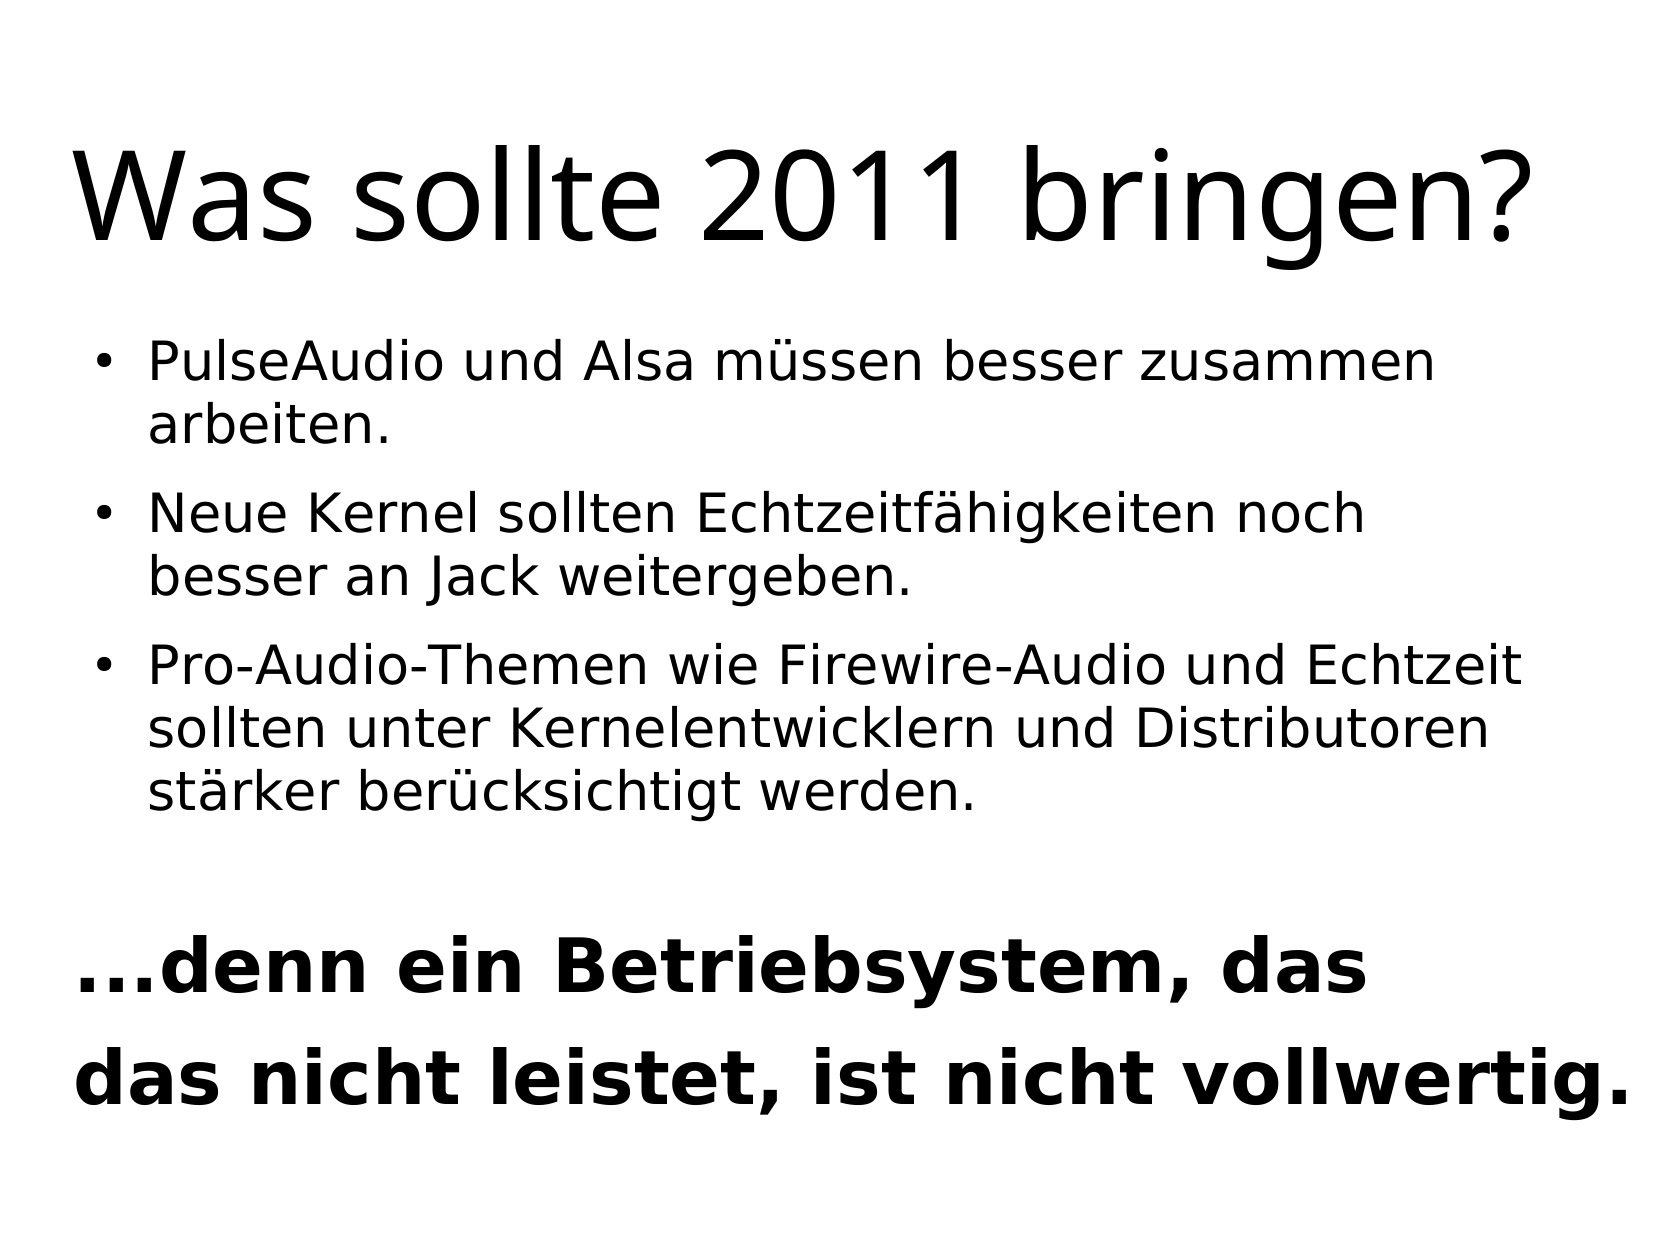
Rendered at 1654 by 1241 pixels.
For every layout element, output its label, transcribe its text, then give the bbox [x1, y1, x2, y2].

text_box ...denn ein Betriebsystem, das das nicht leistet, ist nicht vollwertig. [59, 915, 1376, 1182]
list PulseAudio und Alsa müssen besser zusammen arbeiten. Neue Kernel sollten Echtzeitfähigkeiten noch besser an Jack weitergeben. Pro-Audio-Themen wie Firewire-Audio und Echtzeit sollten unter Kernelentwicklern und Distributoren stärker berücksichtigt werden. [76, 330, 1565, 824]
title Was sollte 2011 bringen? [59, 88, 1548, 296]
